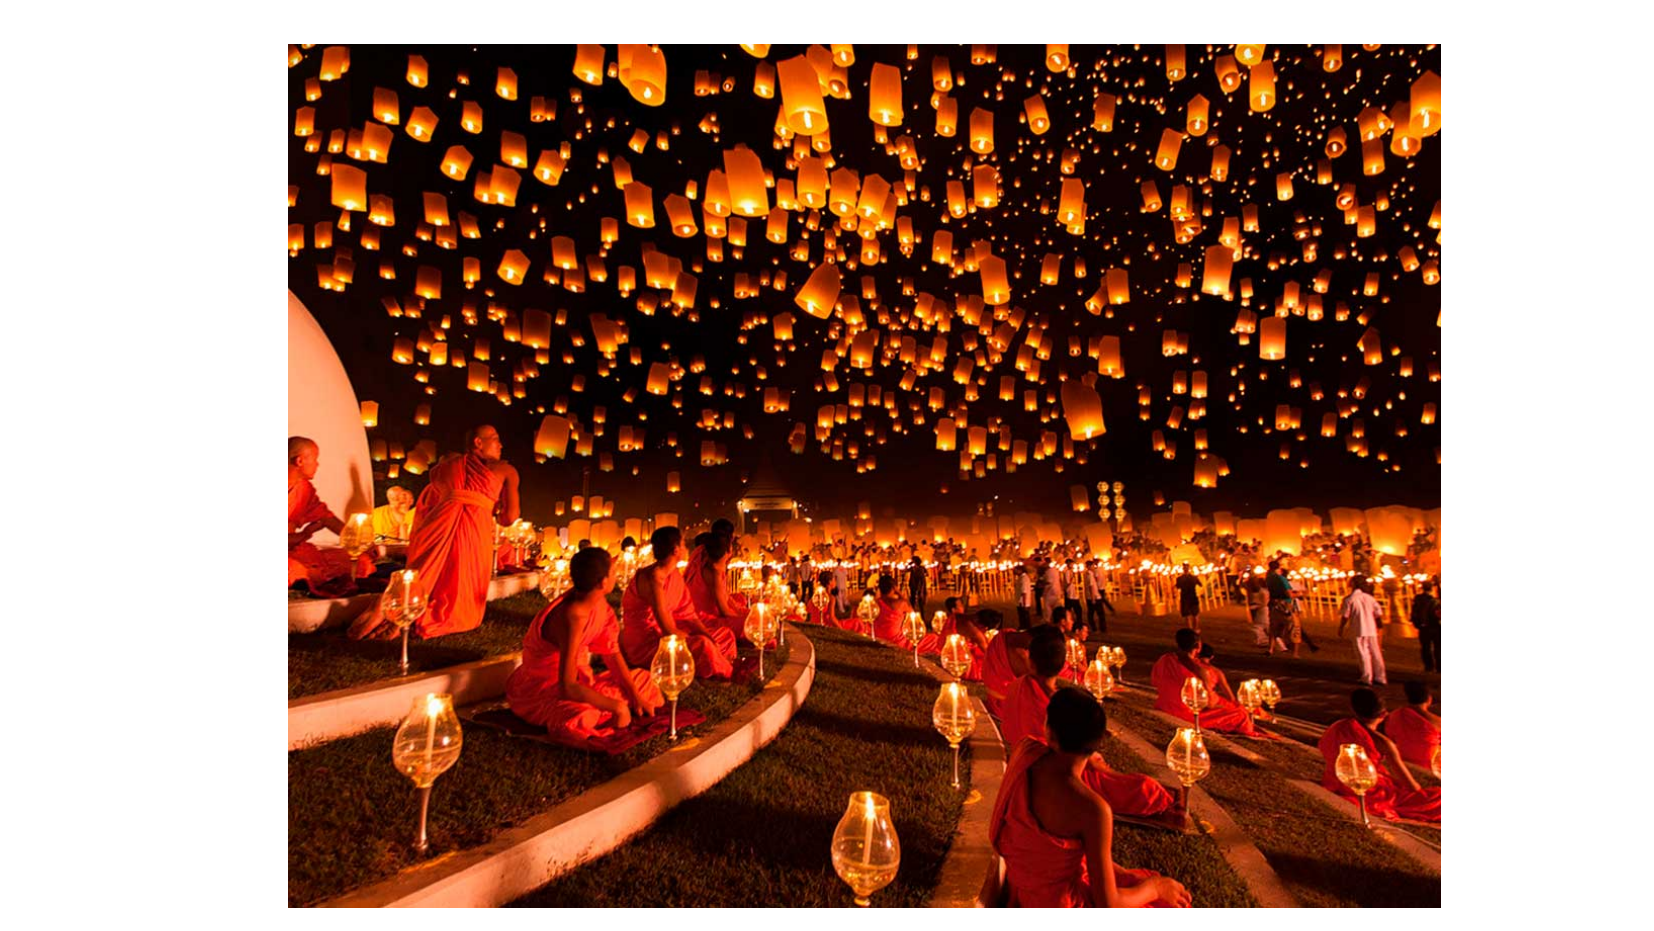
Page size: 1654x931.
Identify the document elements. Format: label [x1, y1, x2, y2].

picture [288, 44, 1441, 908]
